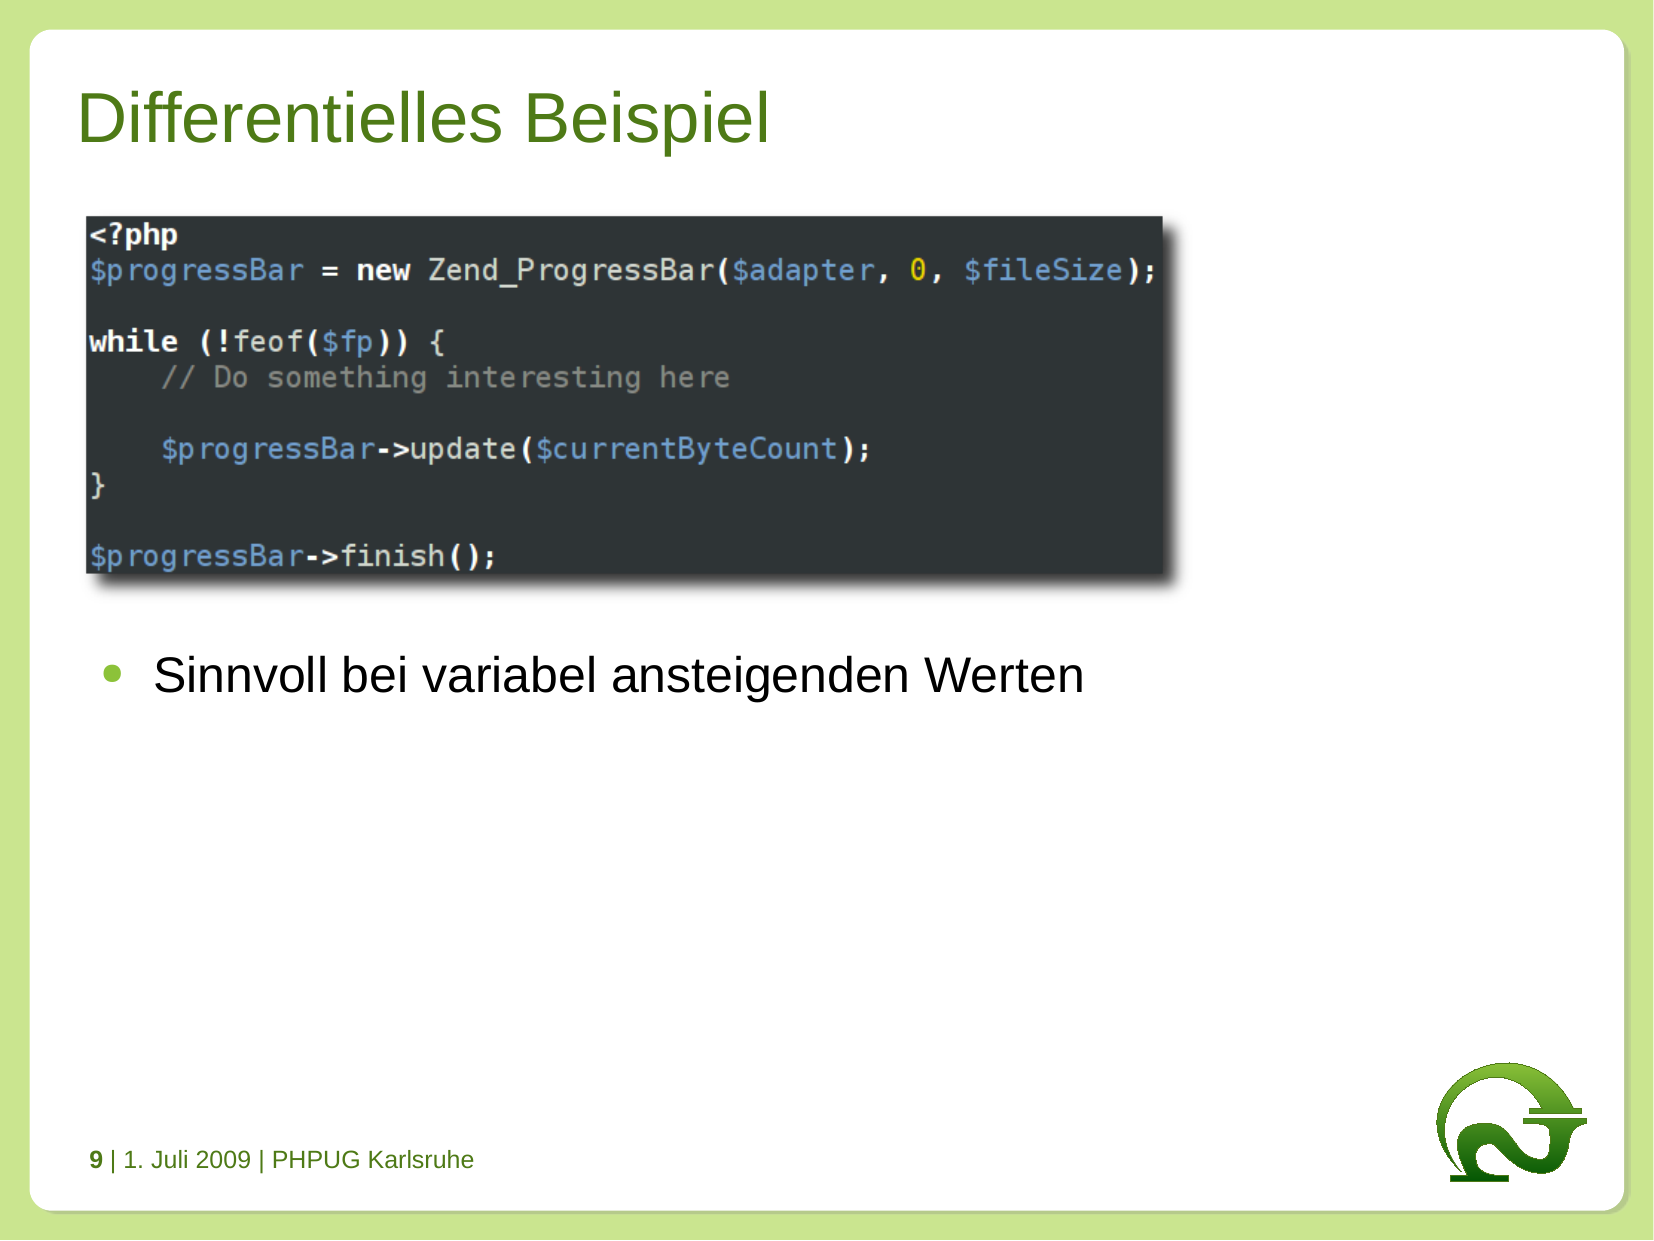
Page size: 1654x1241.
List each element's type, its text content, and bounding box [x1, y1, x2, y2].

title Differentielles Beispiel [76, 59, 1565, 178]
list Sinnvoll bei variabel ansteigenden Werten [82, 647, 1565, 1026]
picture [76, 206, 1197, 608]
